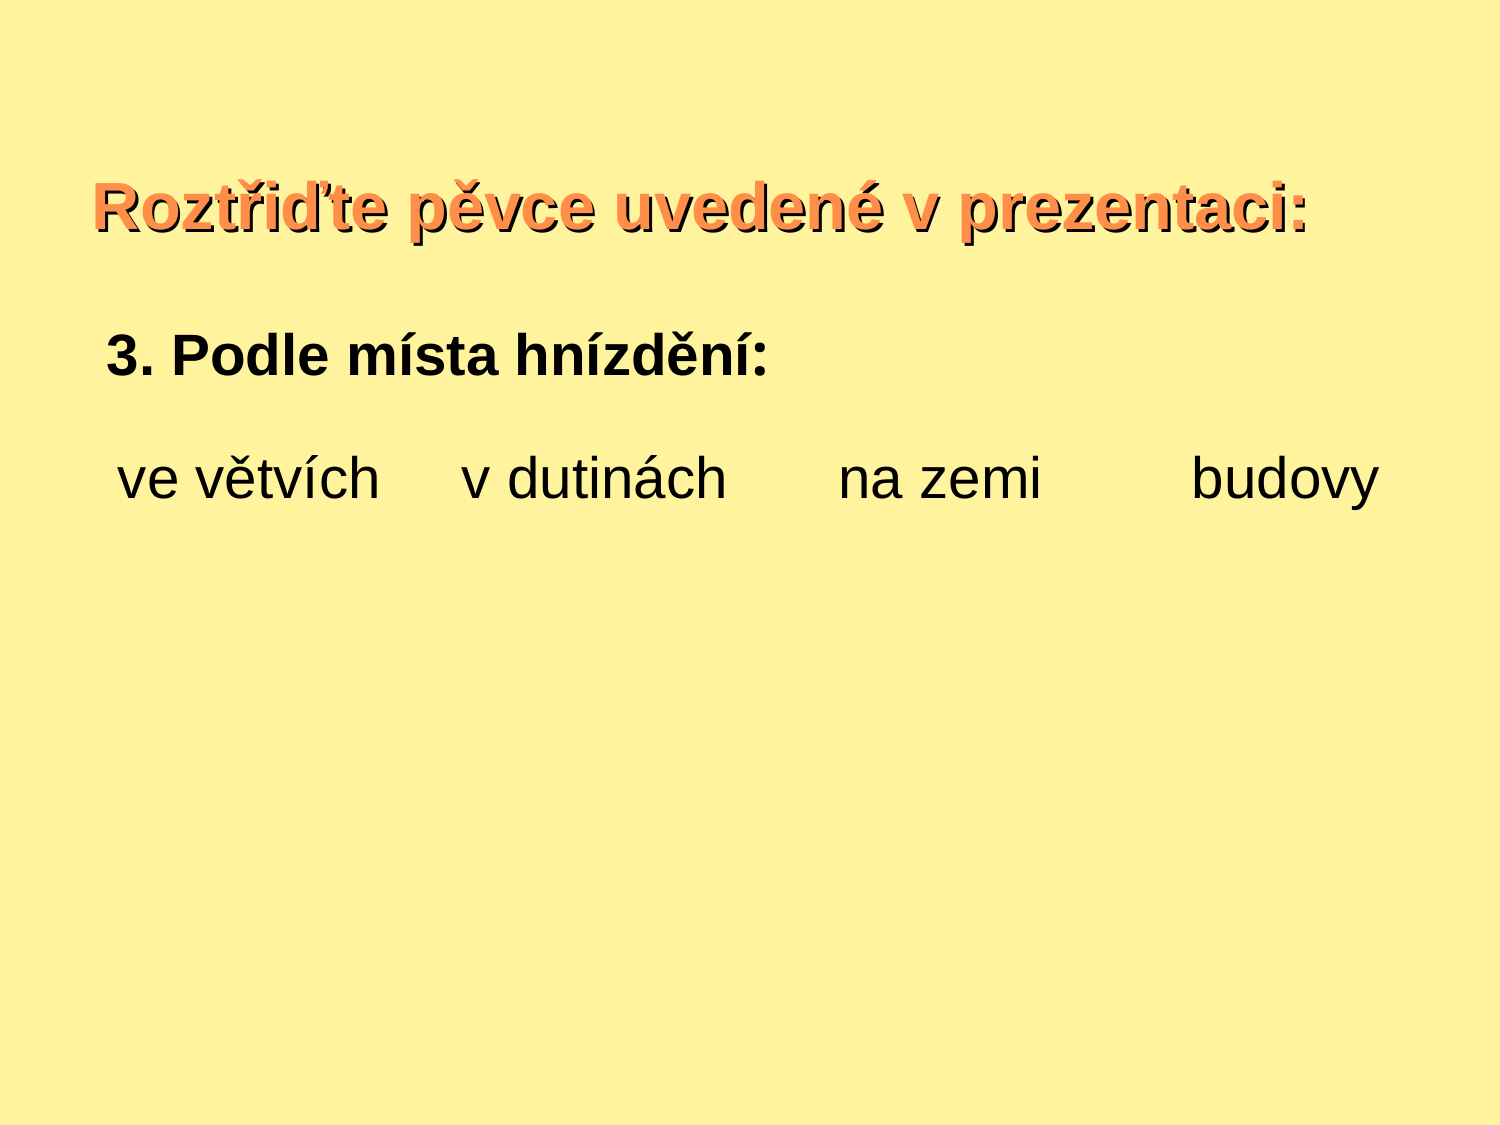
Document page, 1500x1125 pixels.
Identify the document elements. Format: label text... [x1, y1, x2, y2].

table_header na zemi [768, 433, 1113, 527]
table_cell [422, 527, 768, 860]
table_cell [1113, 527, 1459, 860]
table_header v dutinách [422, 433, 768, 527]
table_cell [768, 527, 1113, 860]
list 3. Podle místa hnízdění: [76, 302, 1420, 990]
table_header budovy [1113, 433, 1459, 527]
table_header ve větvích [77, 433, 422, 527]
title Roztřiďte pěvce uvedené v prezentaci: [76, 78, 1420, 251]
table_cell [77, 527, 422, 860]
